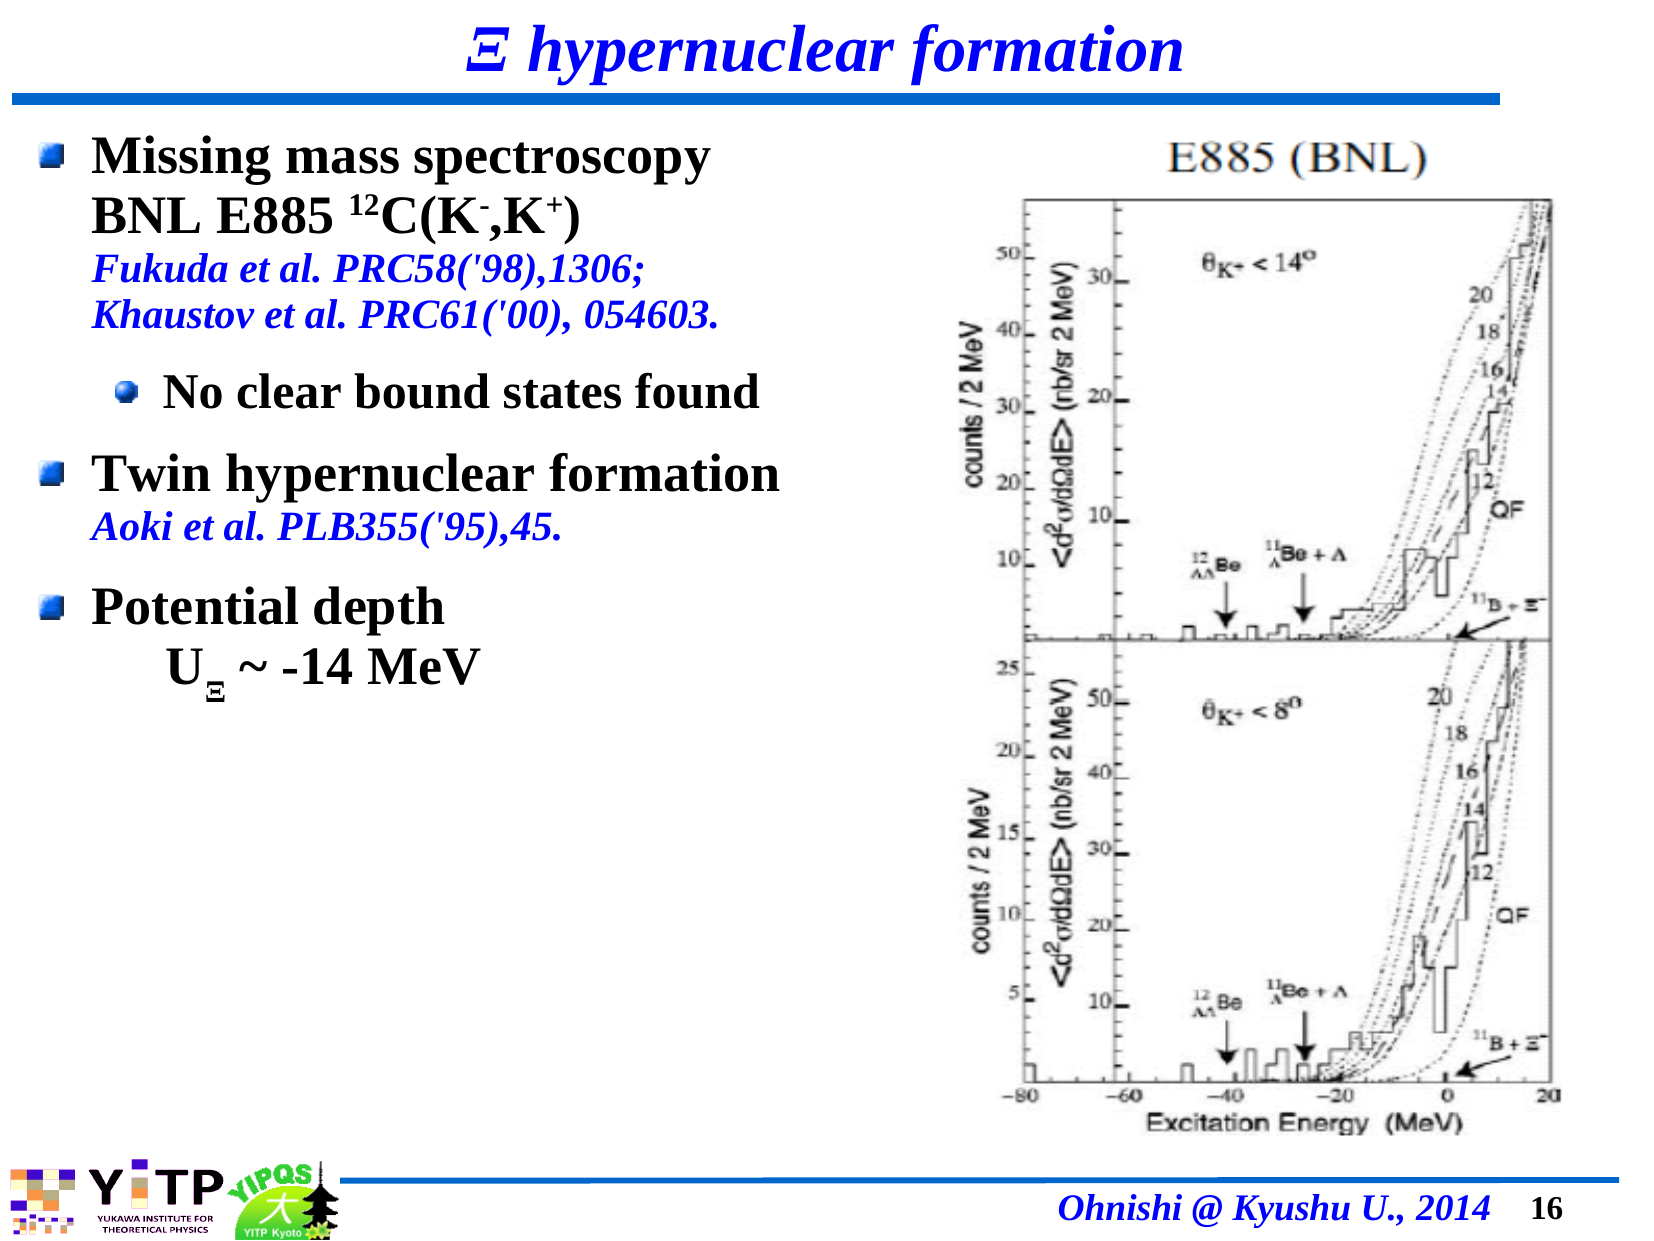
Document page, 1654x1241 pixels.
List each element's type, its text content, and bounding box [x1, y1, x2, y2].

picture [941, 112, 1607, 1165]
title Ξ hypernuclear formation [0, 0, 1654, 99]
picture [0, 1154, 340, 1241]
list Missing mass spectroscopy BNL E885 12C(K-,K+) Fukuda et al. PRC58('98),1306; Khaustov et al. PRC61('00), 054603. No clear bound states found Twin hypernuclear formation Aoki et al. PLB355('95),45. Potential depth UΞ ~ -14 MeV [20, 124, 922, 1123]
